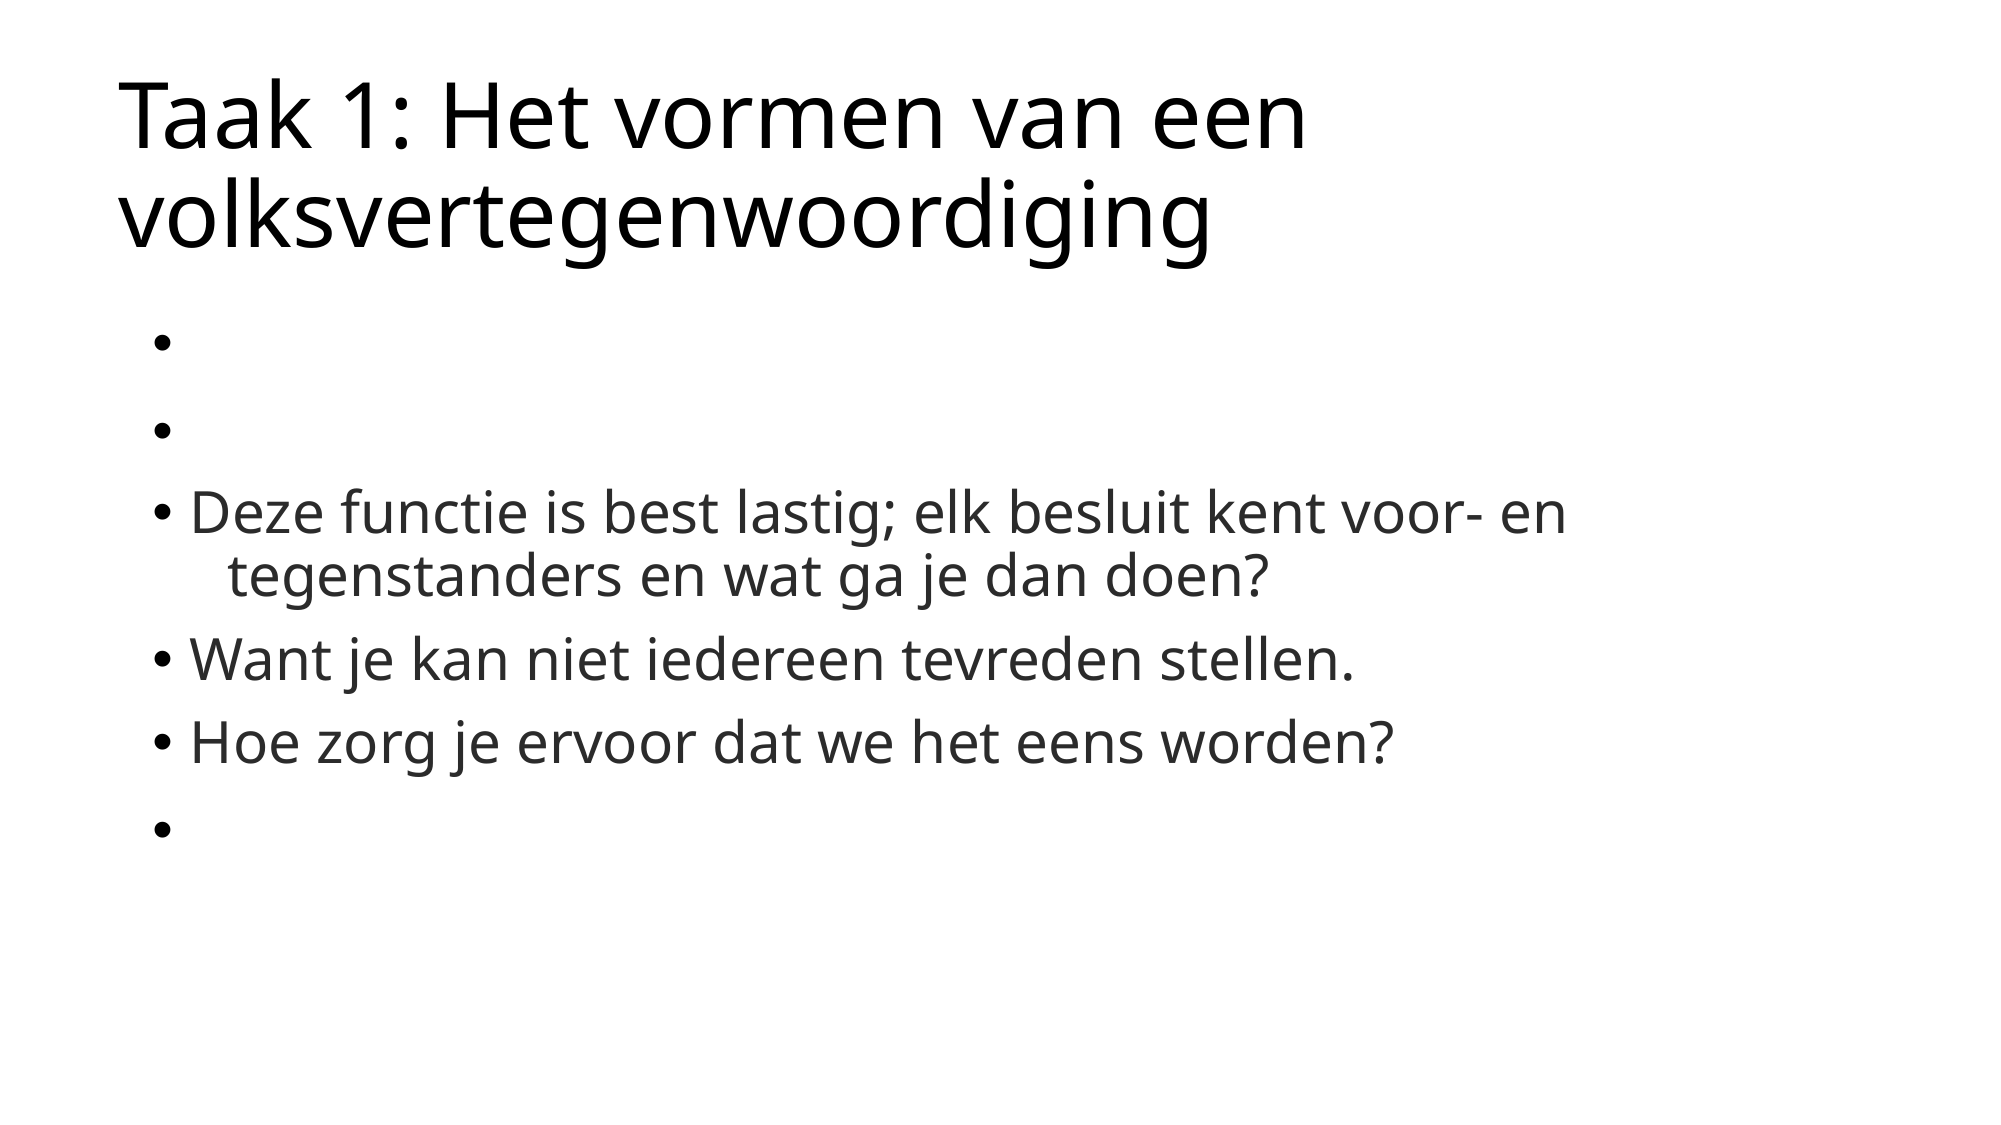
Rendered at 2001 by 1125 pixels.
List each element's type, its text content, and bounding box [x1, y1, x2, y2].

list Deze functie is best lastig; elk besluit kent voor- en tegenstanders en wat ga je dan doen? Want je kan niet iedereen tevreden stellen. Hoe zorg je ervoor dat we het eens worden? [137, 299, 1863, 1014]
title Taak 1: Het vormen van een volksvertegenwoordiging [103, 59, 1963, 278]
